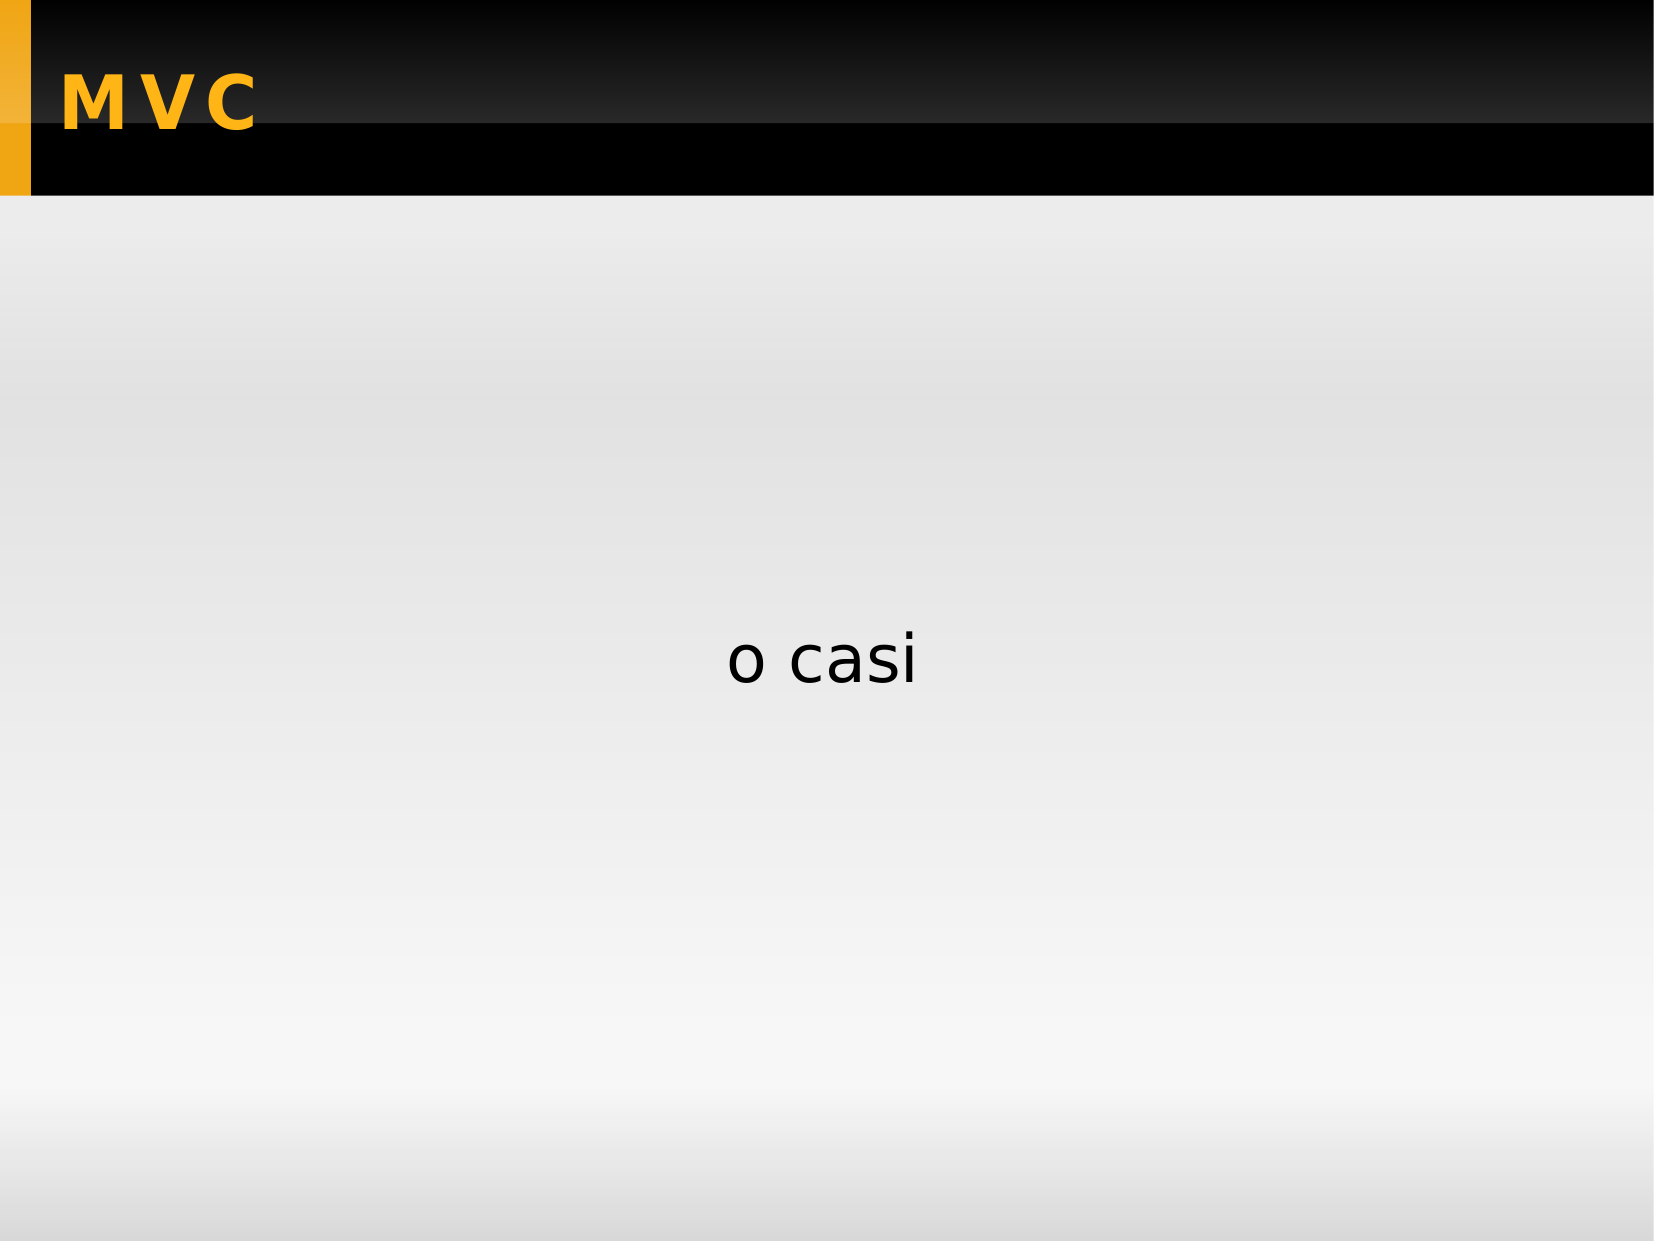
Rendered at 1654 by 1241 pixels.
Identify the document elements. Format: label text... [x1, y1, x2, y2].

title MVC [58, 29, 1654, 178]
picture [0, 0, 1654, 1241]
list o casi [708, 620, 1034, 768]
